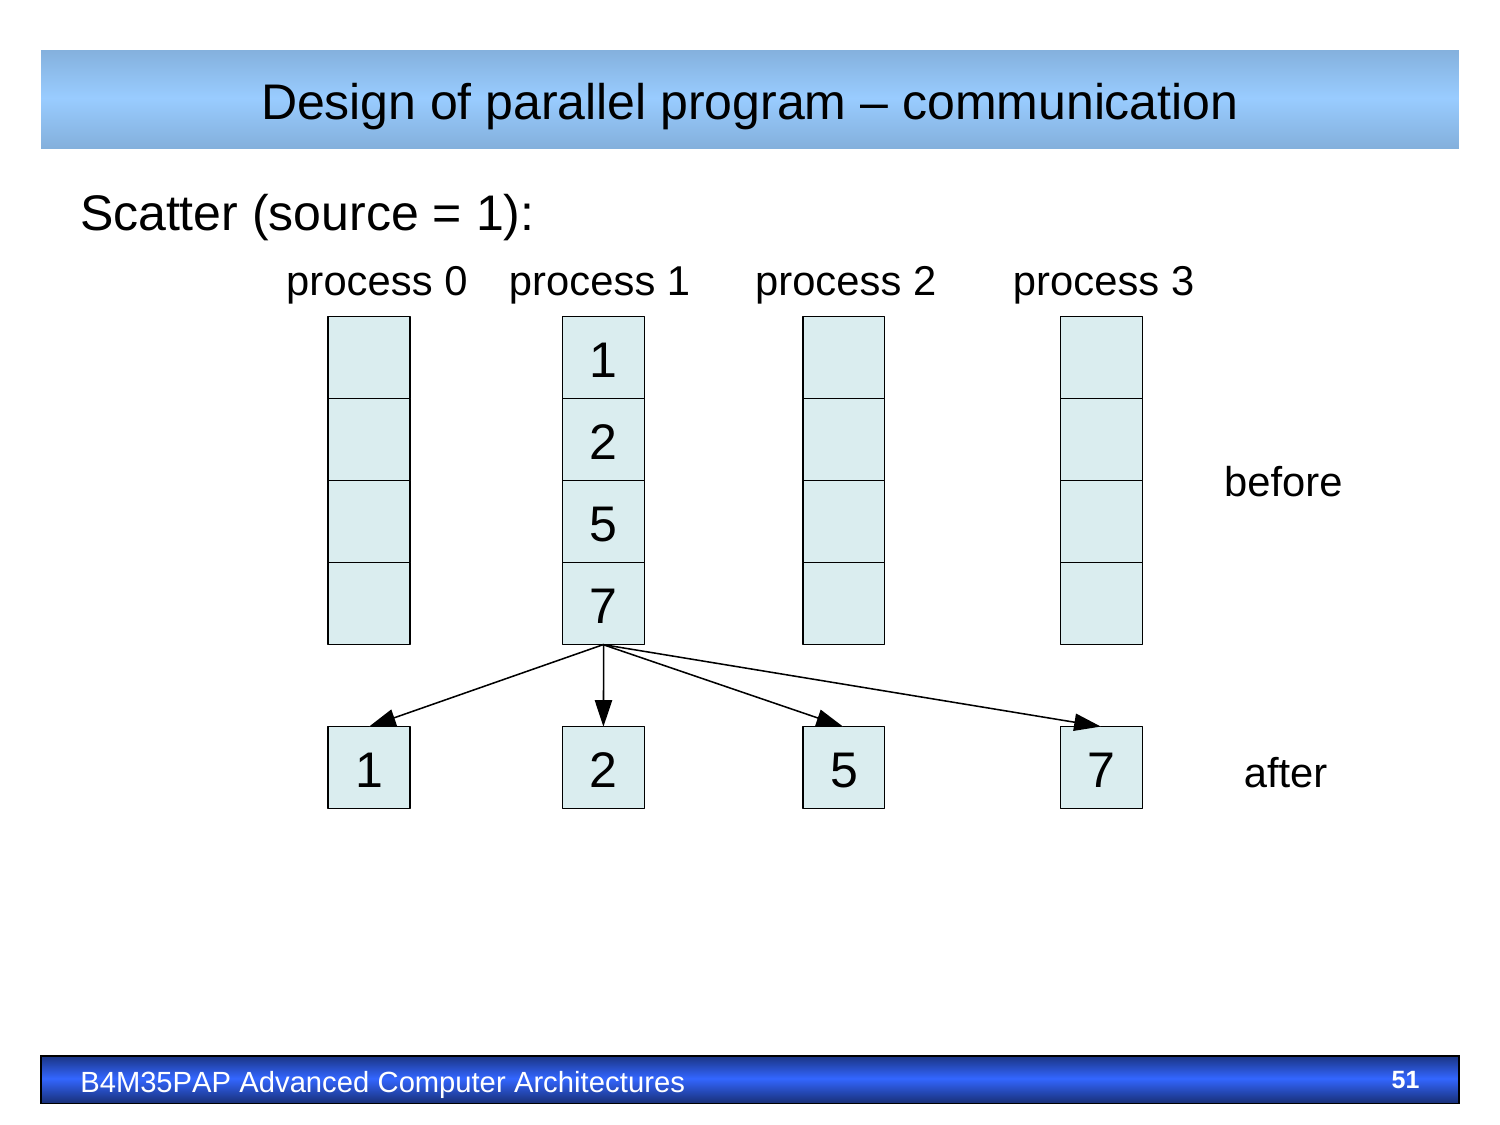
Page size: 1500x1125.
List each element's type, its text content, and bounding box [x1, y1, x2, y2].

text_box 1 [328, 726, 411, 809]
text_box 7 [562, 563, 645, 645]
list Scatter (source = 1): [64, 172, 1436, 1000]
text_box process 3 [998, 246, 1210, 311]
text_box process 1 [494, 246, 706, 311]
text_box [328, 316, 411, 645]
text_box process 2 [740, 246, 952, 311]
text_box 2 [562, 399, 645, 481]
text_box [802, 316, 885, 645]
text_box 2 [562, 726, 645, 809]
text_box process 0 [271, 246, 483, 311]
text_box [1060, 316, 1143, 645]
text_box before [1209, 447, 1358, 513]
text_box 1 [562, 316, 645, 399]
text_box [369, 644, 1101, 727]
text_box 5 [562, 481, 645, 563]
text_box 7 [1060, 726, 1143, 809]
title Design of parallel program – communication [41, 50, 1459, 149]
text_box 5 [802, 726, 885, 809]
text_box after [1229, 738, 1343, 804]
